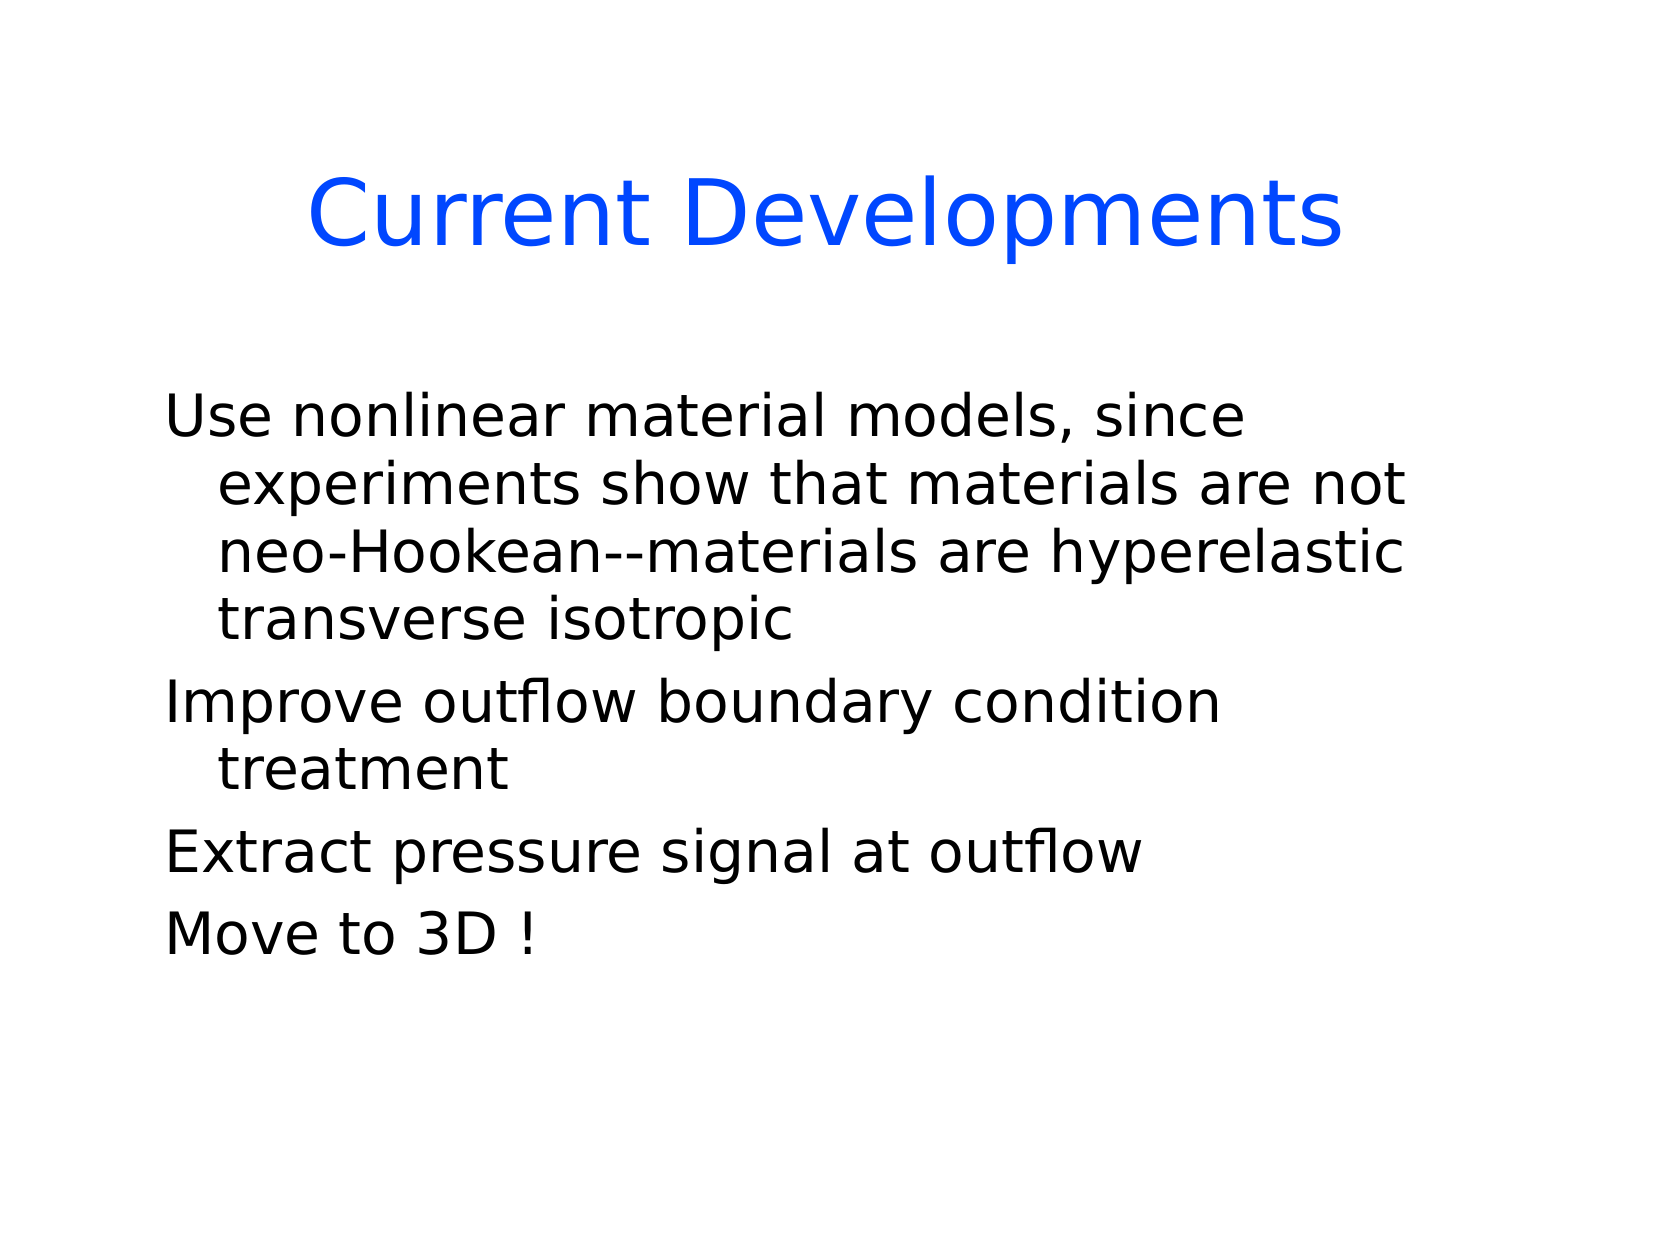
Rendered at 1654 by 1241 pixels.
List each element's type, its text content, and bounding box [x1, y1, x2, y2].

title Current Developments [124, 110, 1530, 317]
list Use nonlinear material models, since experiments show that materials are not neo-Hookean--materials are hyperelastic transverse isotropic Improve outflow boundary condition treatment Extract pressure signal at outflow Move to 3D ! [131, 375, 1538, 1120]
